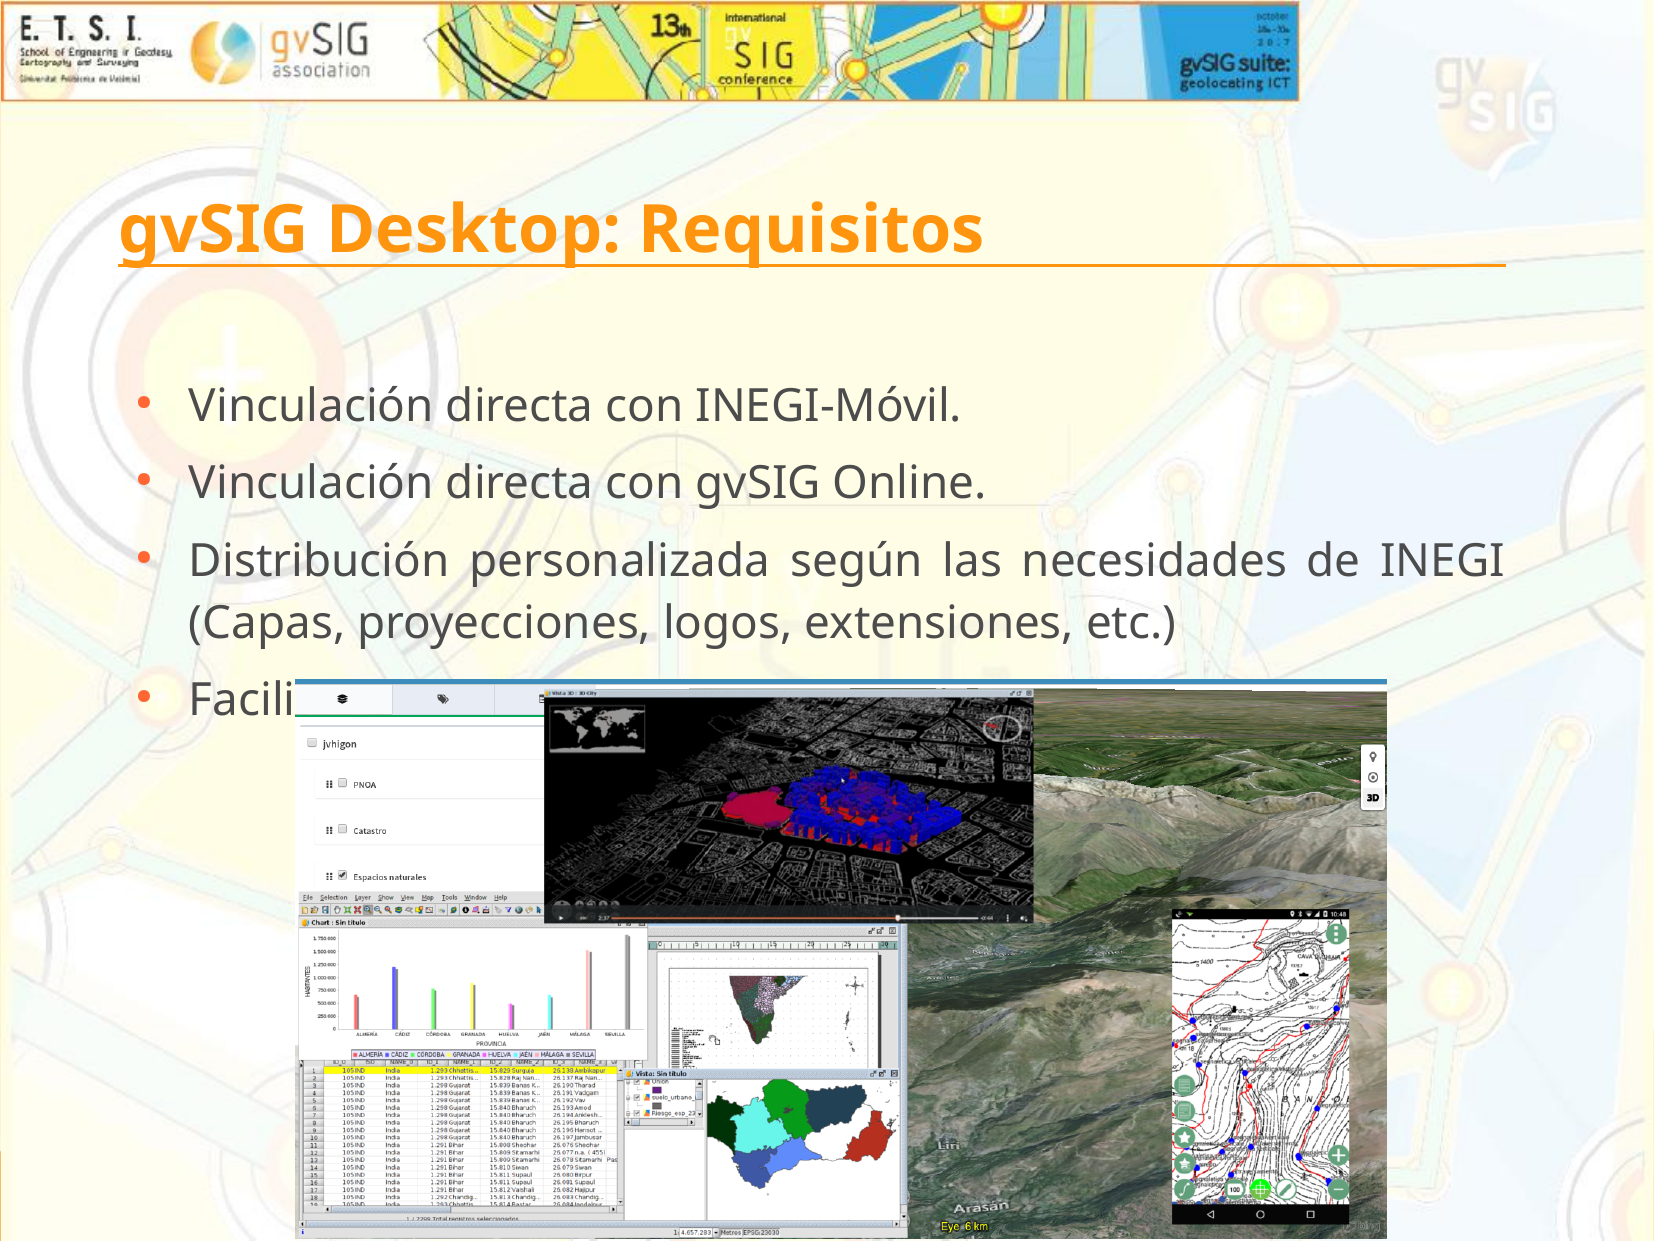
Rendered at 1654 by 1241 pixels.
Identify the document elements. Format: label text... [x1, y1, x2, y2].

list Vinculación directa con INEGI-Móvil. Vinculación directa con gvSIG Online. Distribución personalizada según las necesidades de INEGI (Capas, proyecciones, logos, extensiones, etc.) Facilidad de desarrollo por parte de INEGI [118, 295, 1506, 672]
title gvSIG Desktop: Requisitos [118, 177, 1607, 276]
picture [0, 0, 1654, 1241]
